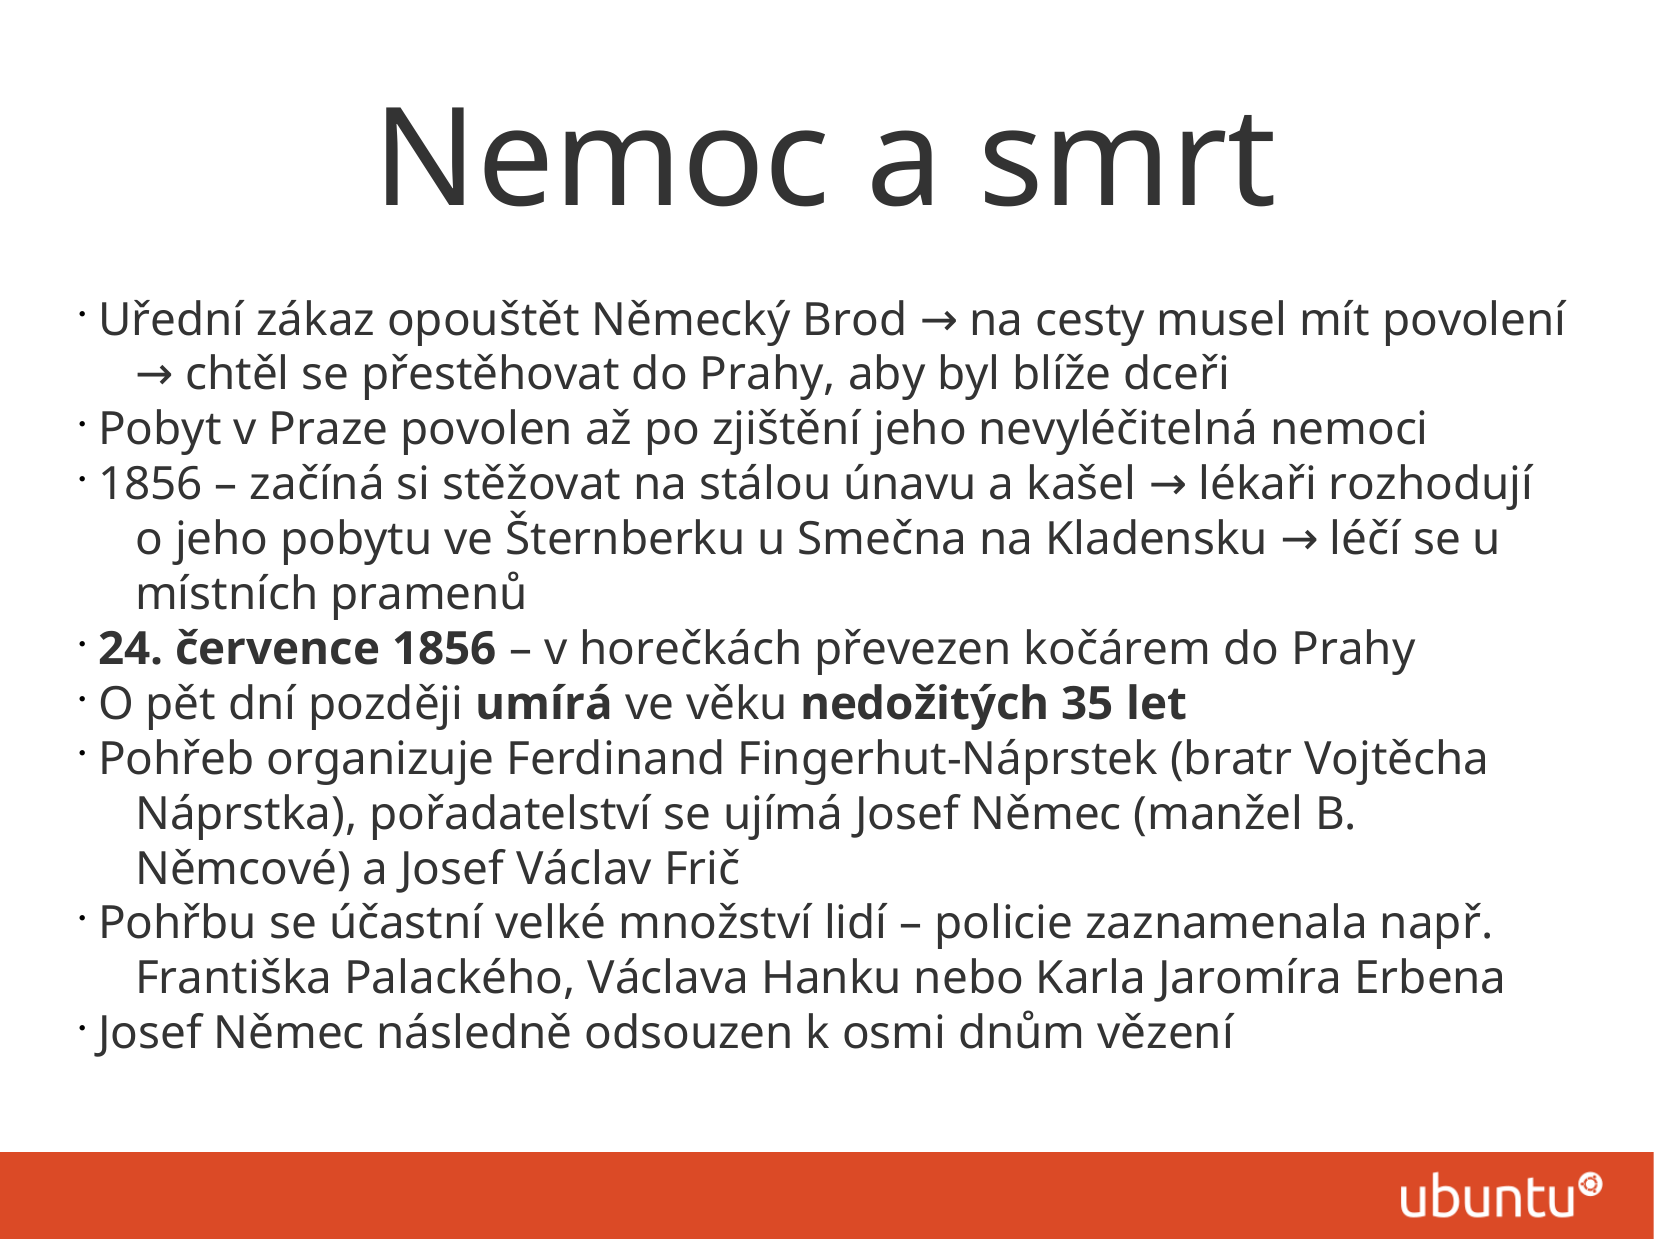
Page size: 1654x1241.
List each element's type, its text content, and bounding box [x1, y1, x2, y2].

picture [0, 1152, 1654, 1239]
list Uřední zákaz opouštět Německý Brod → na cesty musel mít povolení → chtěl se přestěhovat do Prahy, aby byl blíže dceři Pobyt v Praze povolen až po zjištění jeho nevyléčitelná nemoci 1856 – začíná si stěžovat na stálou únavu a kašel → lékaři rozhodují o jeho pobytu ve Šternberku u Smečna na Kladensku → léčí se u místních pramenů 24. července 1856 – v horečkách převezen kočárem do Prahy O pět dní později umírá ve věku nedožitých 35 let Pohřeb organizuje Ferdinand Fingerhut-Náprstek (bratr Vojtěcha Náprstka), pořadatelství se ujímá Josef Němec (manžel B. Němcové) a Josef Václav Frič Pohřbu se účastní velké množství lidí – policie zaznamenala např. Františka Palackého, Václava Hanku nebo Karla Jaromíra Erbena Josef Němec následně odsouzen k osmi dnům vězení [70, 280, 1583, 1100]
title Nemoc a smrt [56, 74, 1596, 249]
